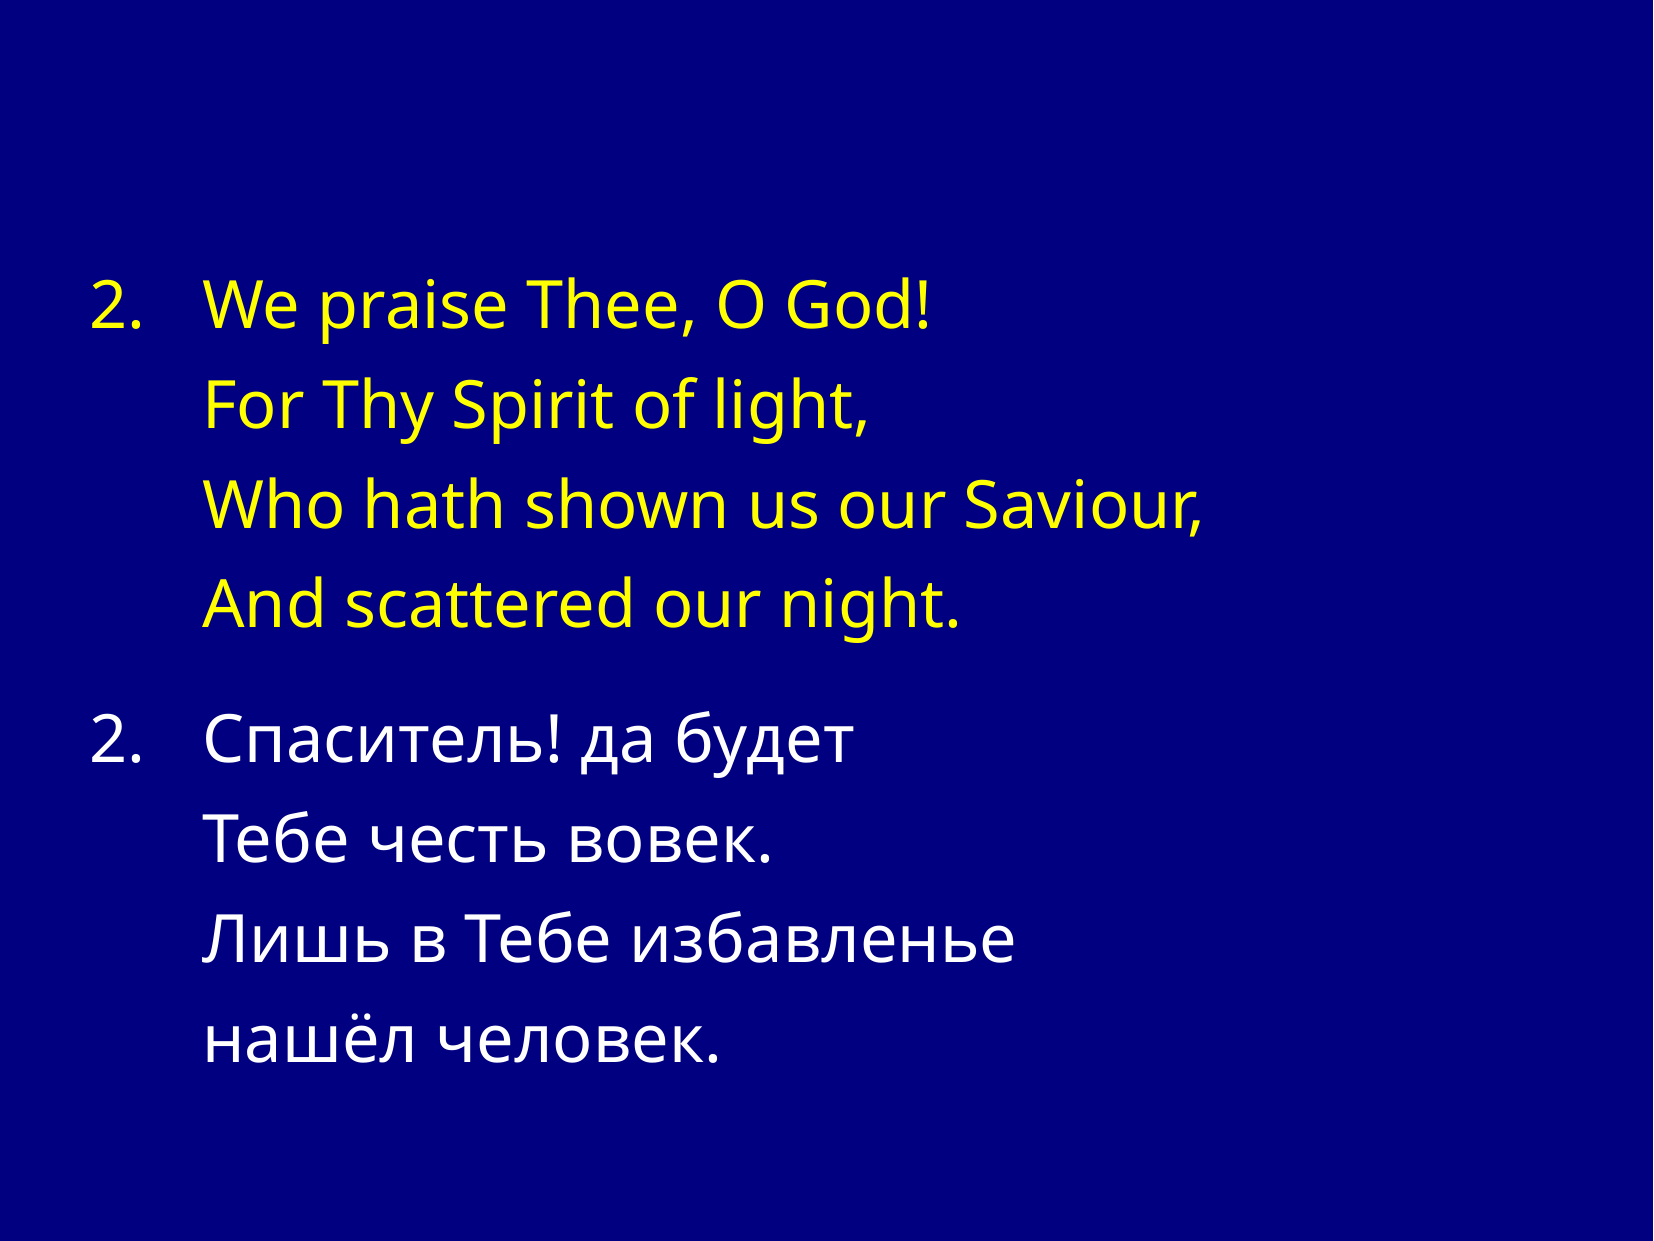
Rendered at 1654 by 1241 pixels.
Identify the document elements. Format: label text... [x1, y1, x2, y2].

text_box 2. We praise Thee, O God! For Thy Spirit of light, Who hath shown us our Saviour, And scattered our night. [75, 150, 1576, 638]
text_box 2. Спаситель! да будет Тебе честь вовек. Лишь в Тебе избавленье нашёл человек. [75, 675, 1576, 1163]
